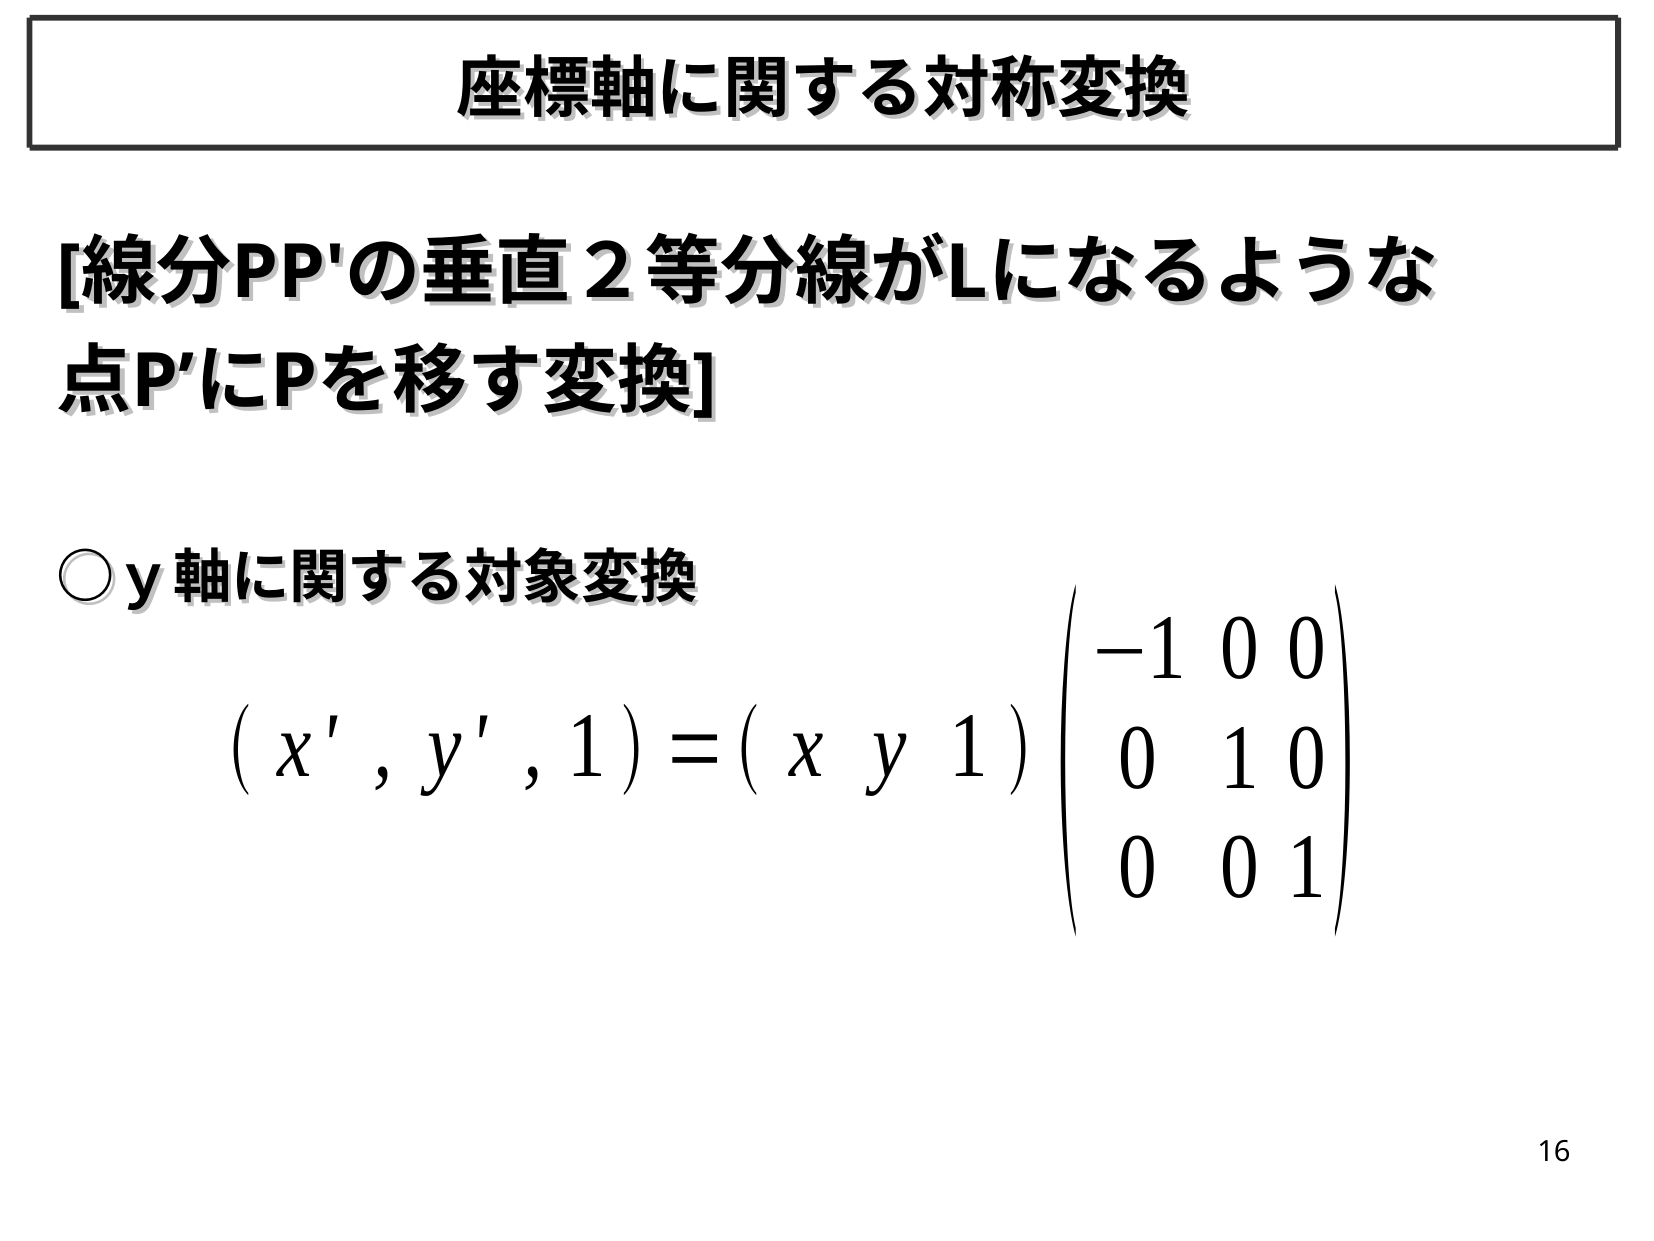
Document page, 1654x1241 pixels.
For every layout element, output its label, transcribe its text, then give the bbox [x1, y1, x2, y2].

chart [303, 588, 309, 595]
chart [430, 579, 450, 591]
chart [657, 584, 668, 597]
text_box 座標軸に関する対称変換 [29, 17, 1619, 148]
chart [209, 579, 1382, 939]
text_box [線分PP'の垂直２等分線がLになるような 点P’にPを移す変換] ○ｙ軸に関する対象変換 [42, 202, 1443, 531]
